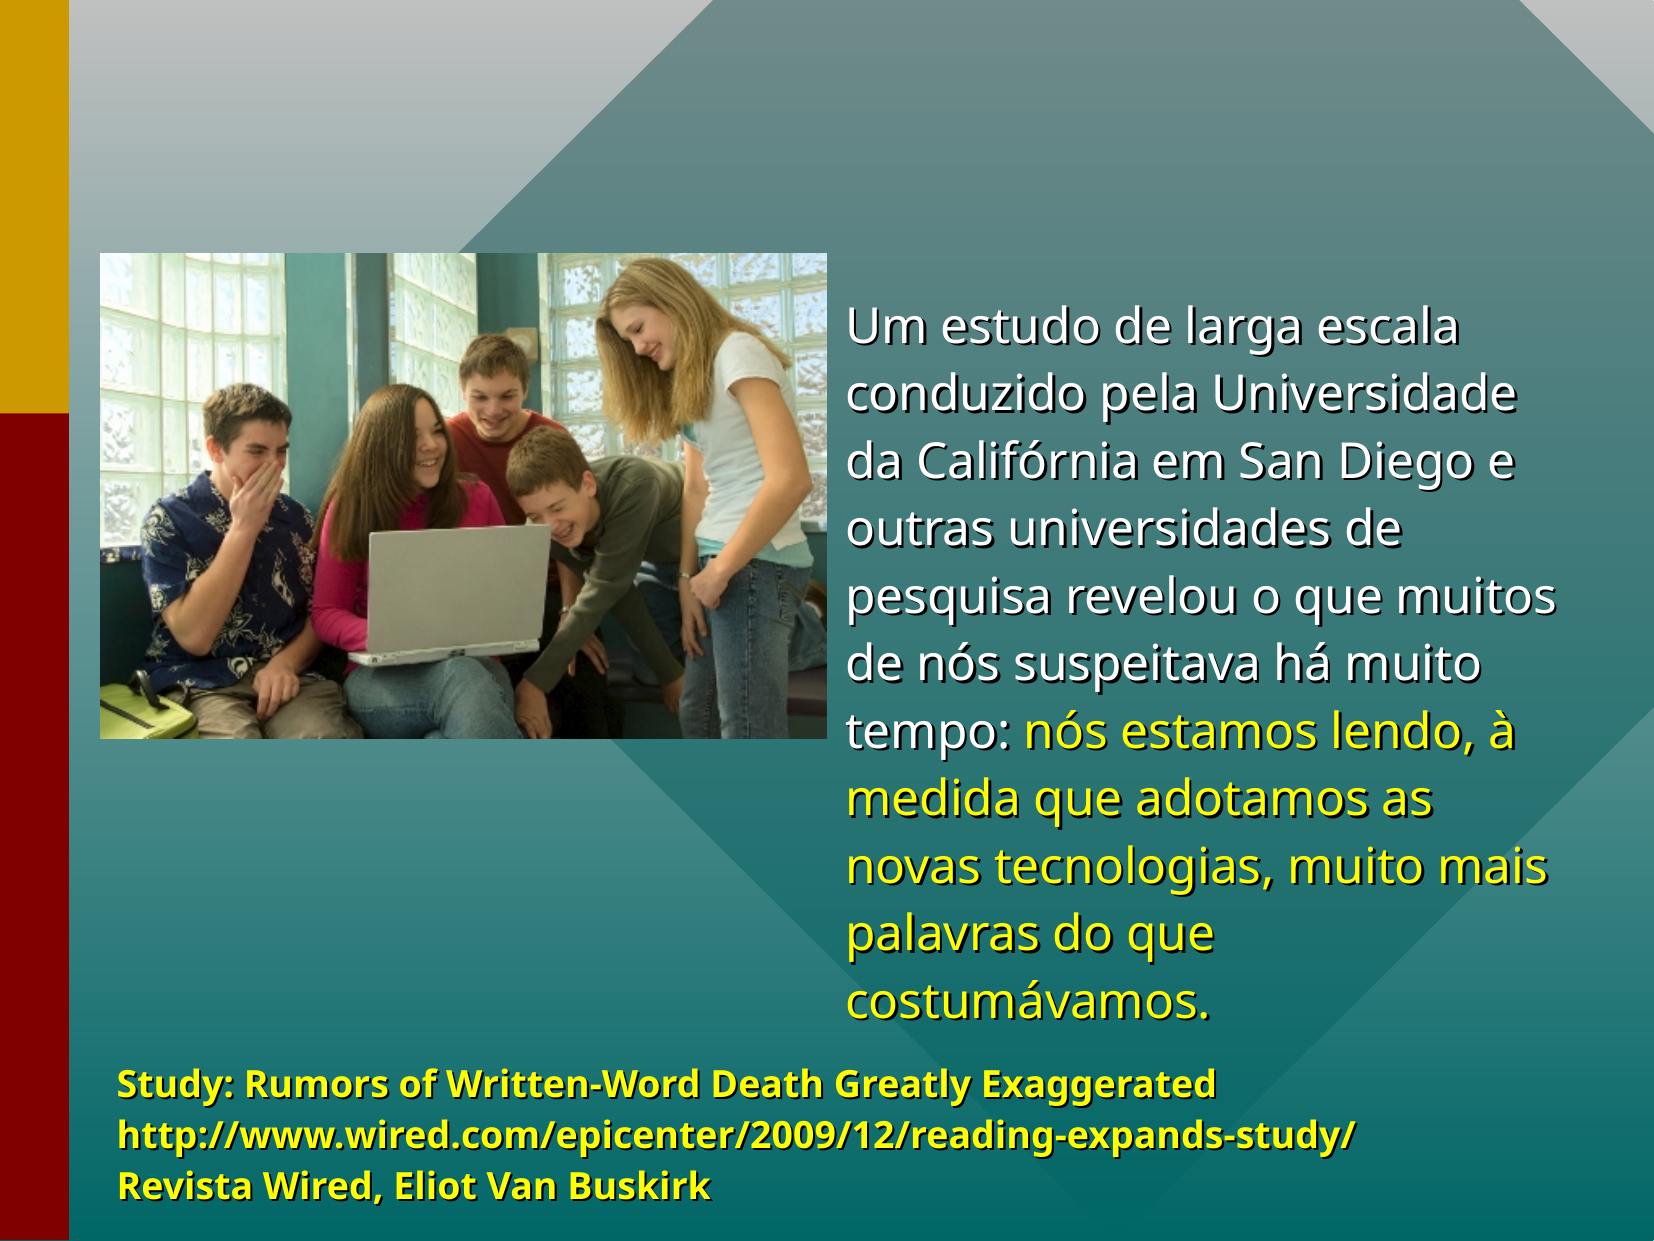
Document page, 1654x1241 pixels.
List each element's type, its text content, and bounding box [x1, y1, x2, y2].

list Um estudo de larga escala conduzido pela Universidade da Califórnia em San Diego e outras universidades de pesquisa revelou o que muitos de nós suspeitava há muito tempo: nós estamos lendo, à medida que adotamos as novas tecnologias, muito mais palavras do que costumávamos. [845, 290, 1572, 1109]
picture [100, 253, 827, 739]
text_box Study: Rumors of Written-Word Death Greatly Exaggerated http://www.wired.com/epicenter/2009/12/reading-expands-study/ Revista Wired, Eliot Van Buskirk [101, 1049, 1307, 1196]
